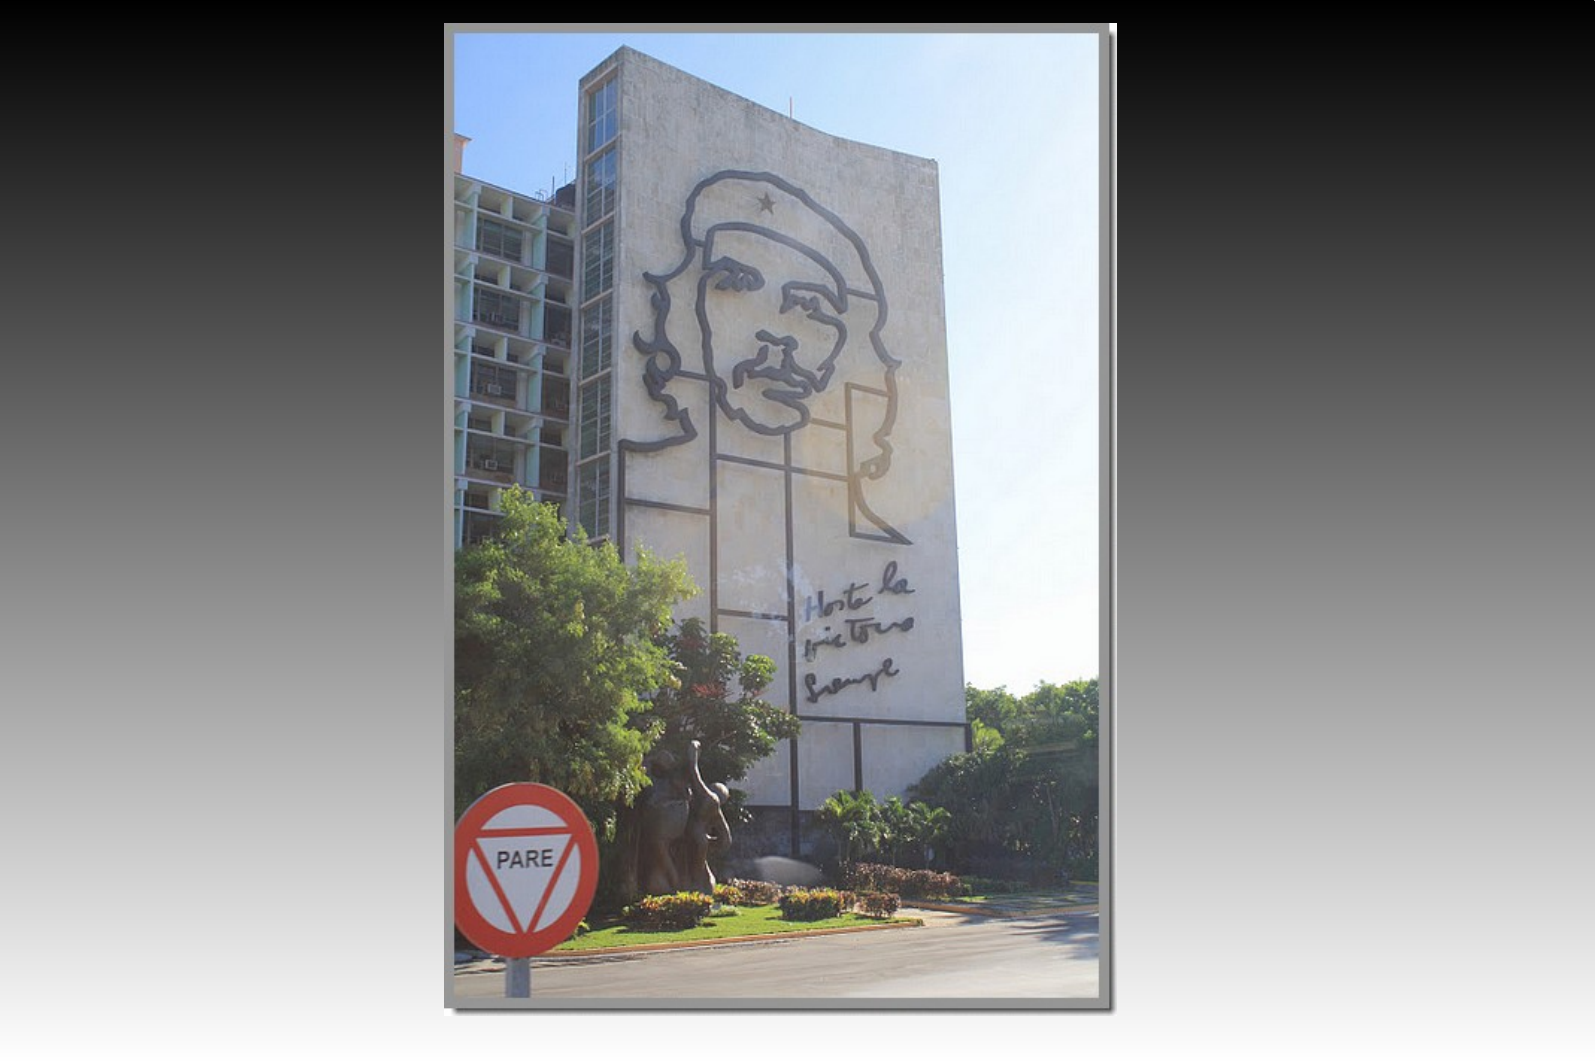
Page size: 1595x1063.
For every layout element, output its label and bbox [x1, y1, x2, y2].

picture [444, 23, 1117, 1016]
